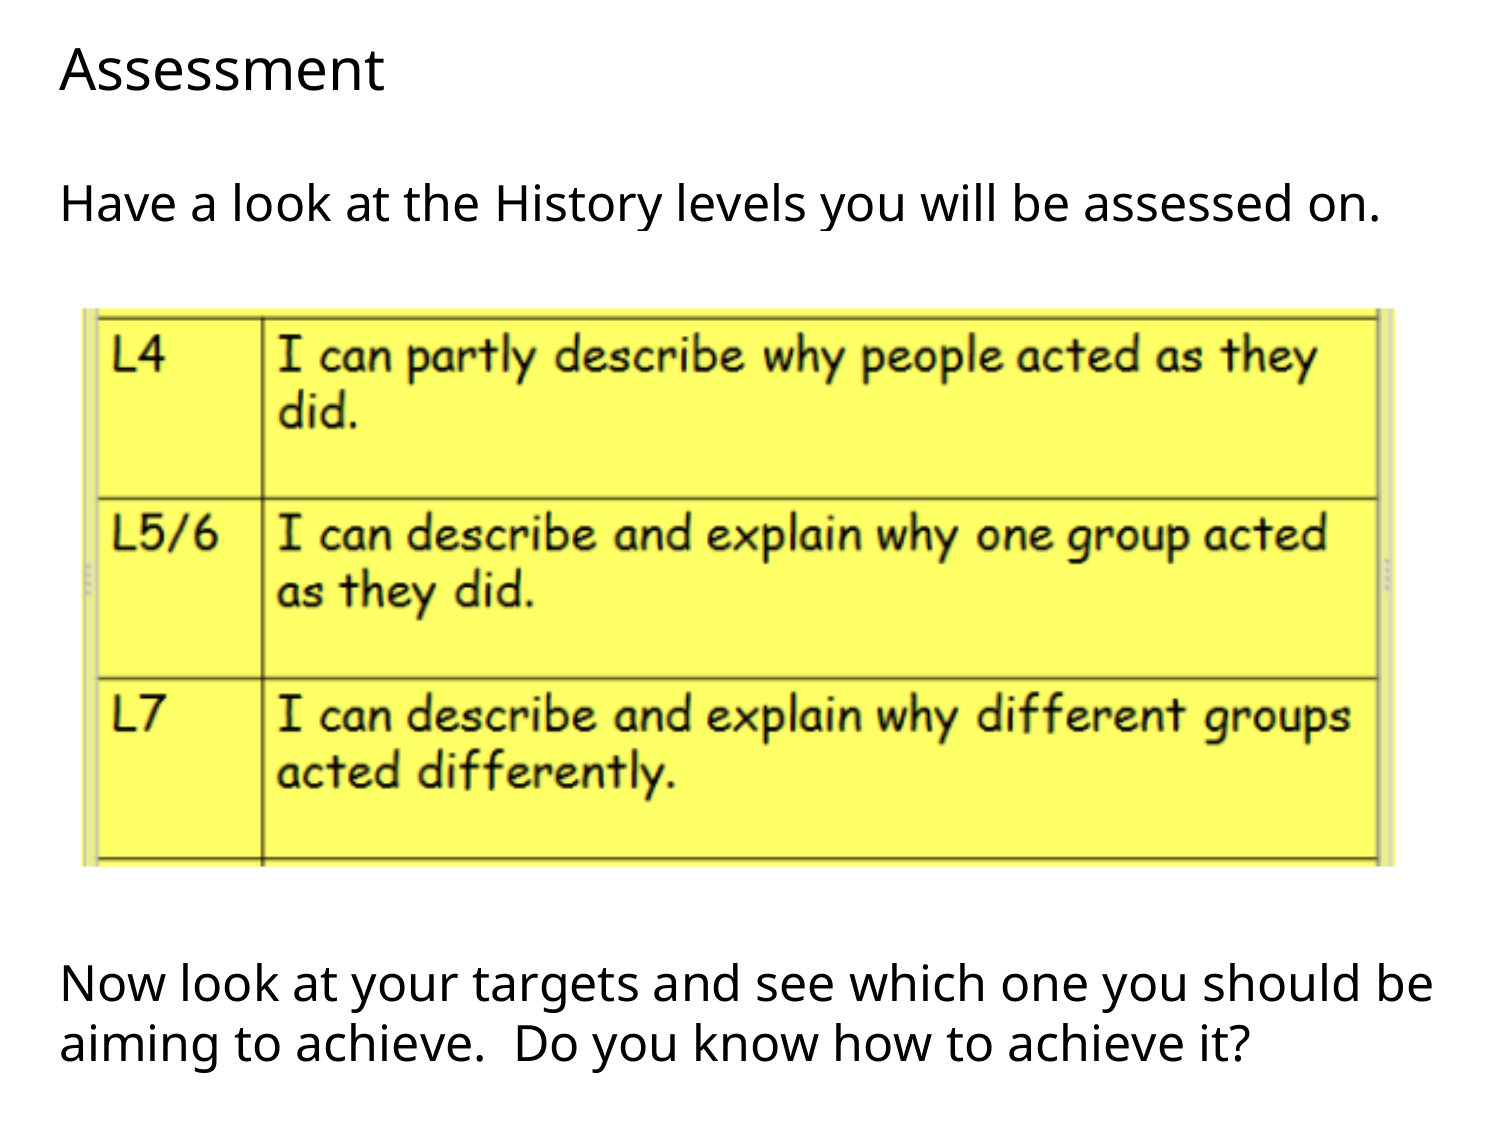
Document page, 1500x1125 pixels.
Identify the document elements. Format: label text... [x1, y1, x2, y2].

text_box Assessment Have a look at the History levels you will be assessed on. Now look at your targets and see which one you should be aiming to achieve. Do you know how to achieve it? [44, 24, 1479, 1125]
picture [44, 231, 1434, 906]
